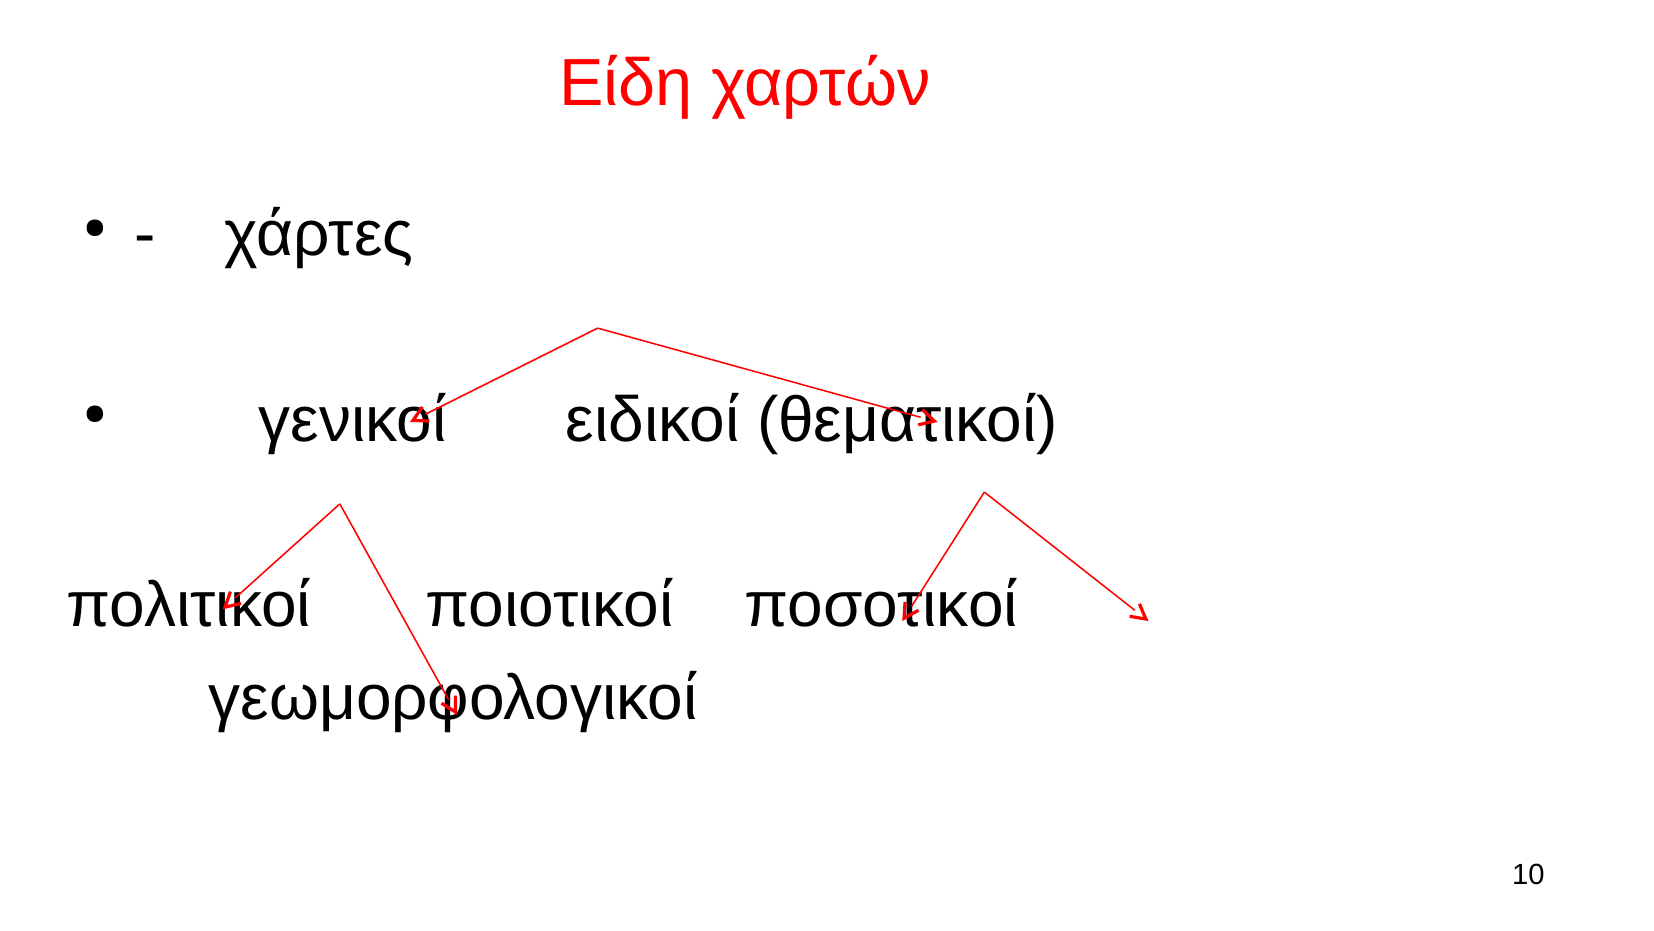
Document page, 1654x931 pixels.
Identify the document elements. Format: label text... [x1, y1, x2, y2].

title Είδη χαρτών [123, 20, 1367, 126]
text_box <αριθμός> [1214, 847, 1560, 910]
list - χάρτες γενικοί ειδικοί (θεματικοί) πολιτικοί ποιοτικοί ποσοτικοί γεωμορφολογικοί [51, 184, 1602, 745]
